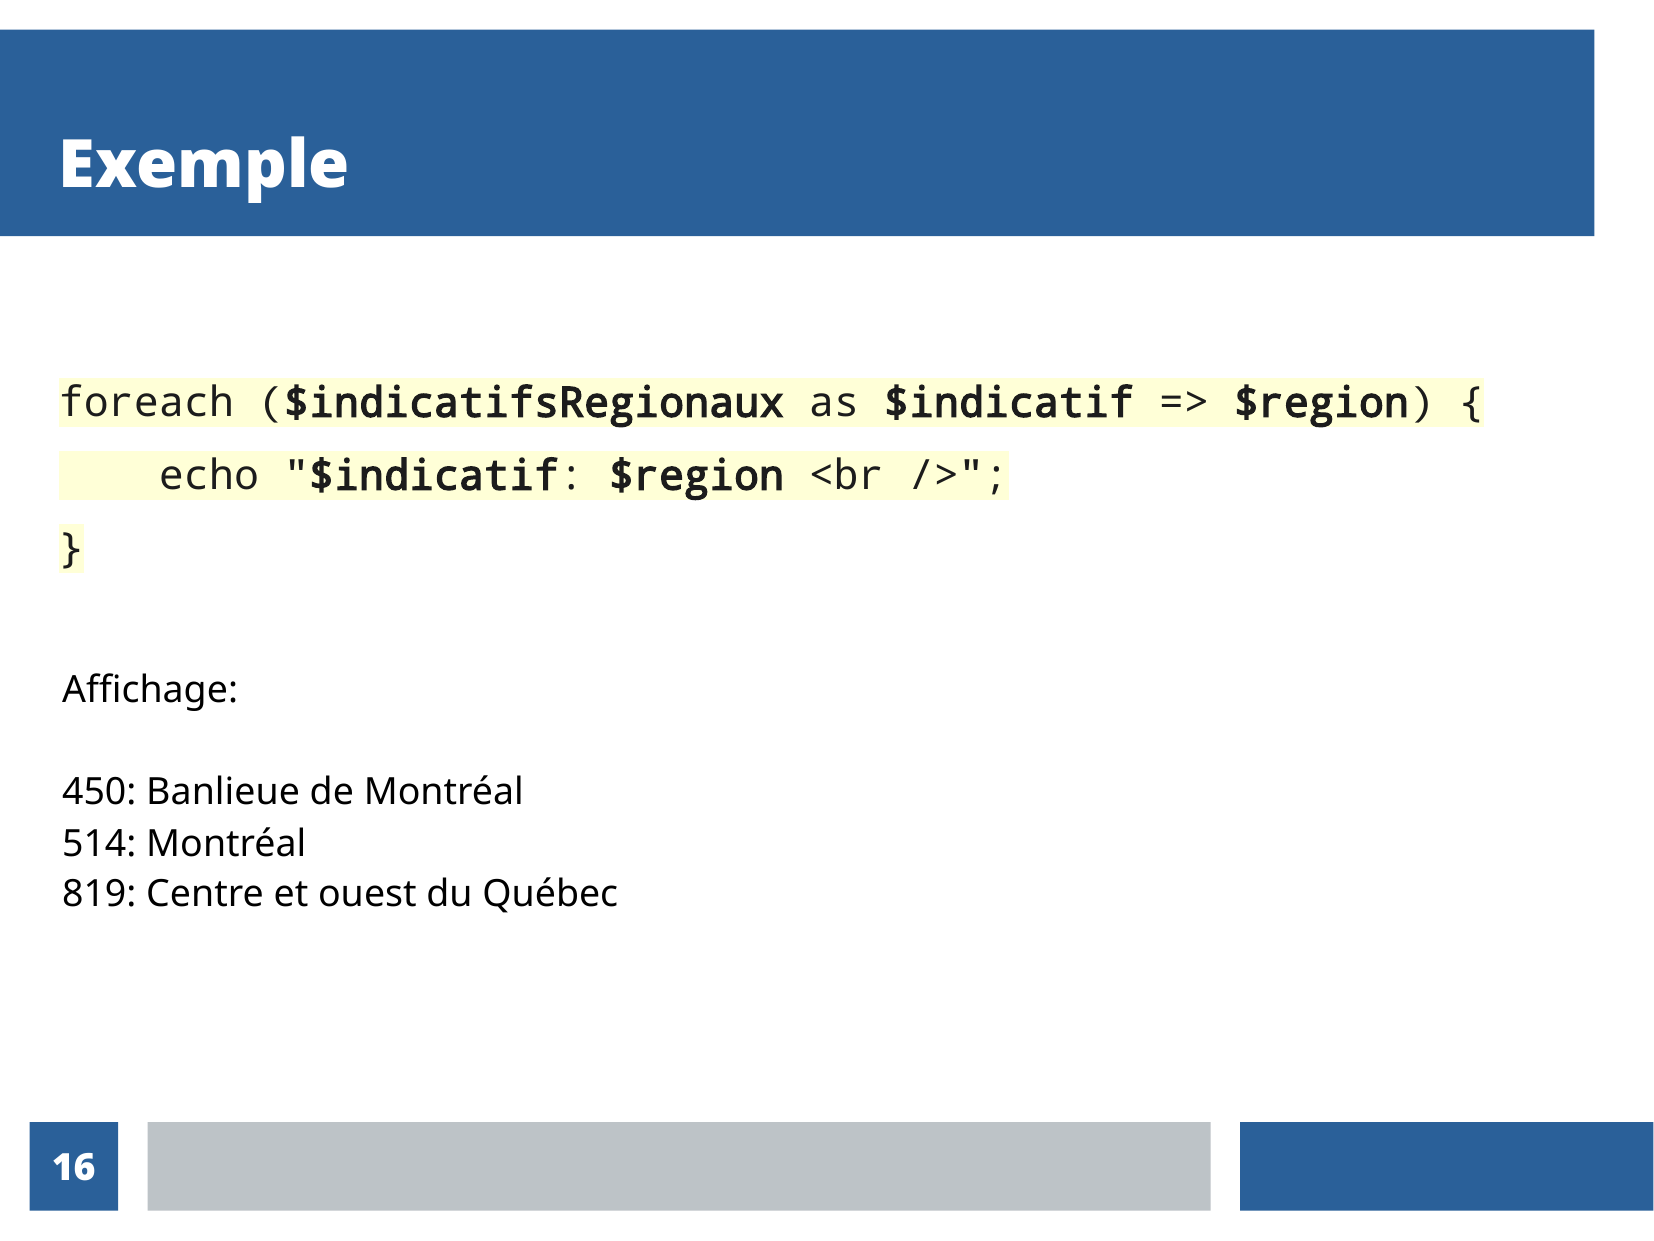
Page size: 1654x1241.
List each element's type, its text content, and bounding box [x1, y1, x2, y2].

text_box Affichage: 450: Banlieue de Montréal 514: Montréal 819: Centre et ouest du Québec [47, 655, 1607, 888]
title Exemple [59, 59, 1595, 207]
list foreach ($indicatifsRegionaux as $indicatif => $region) { echo "$indicatif: $region <br />"; } [59, 377, 1565, 597]
